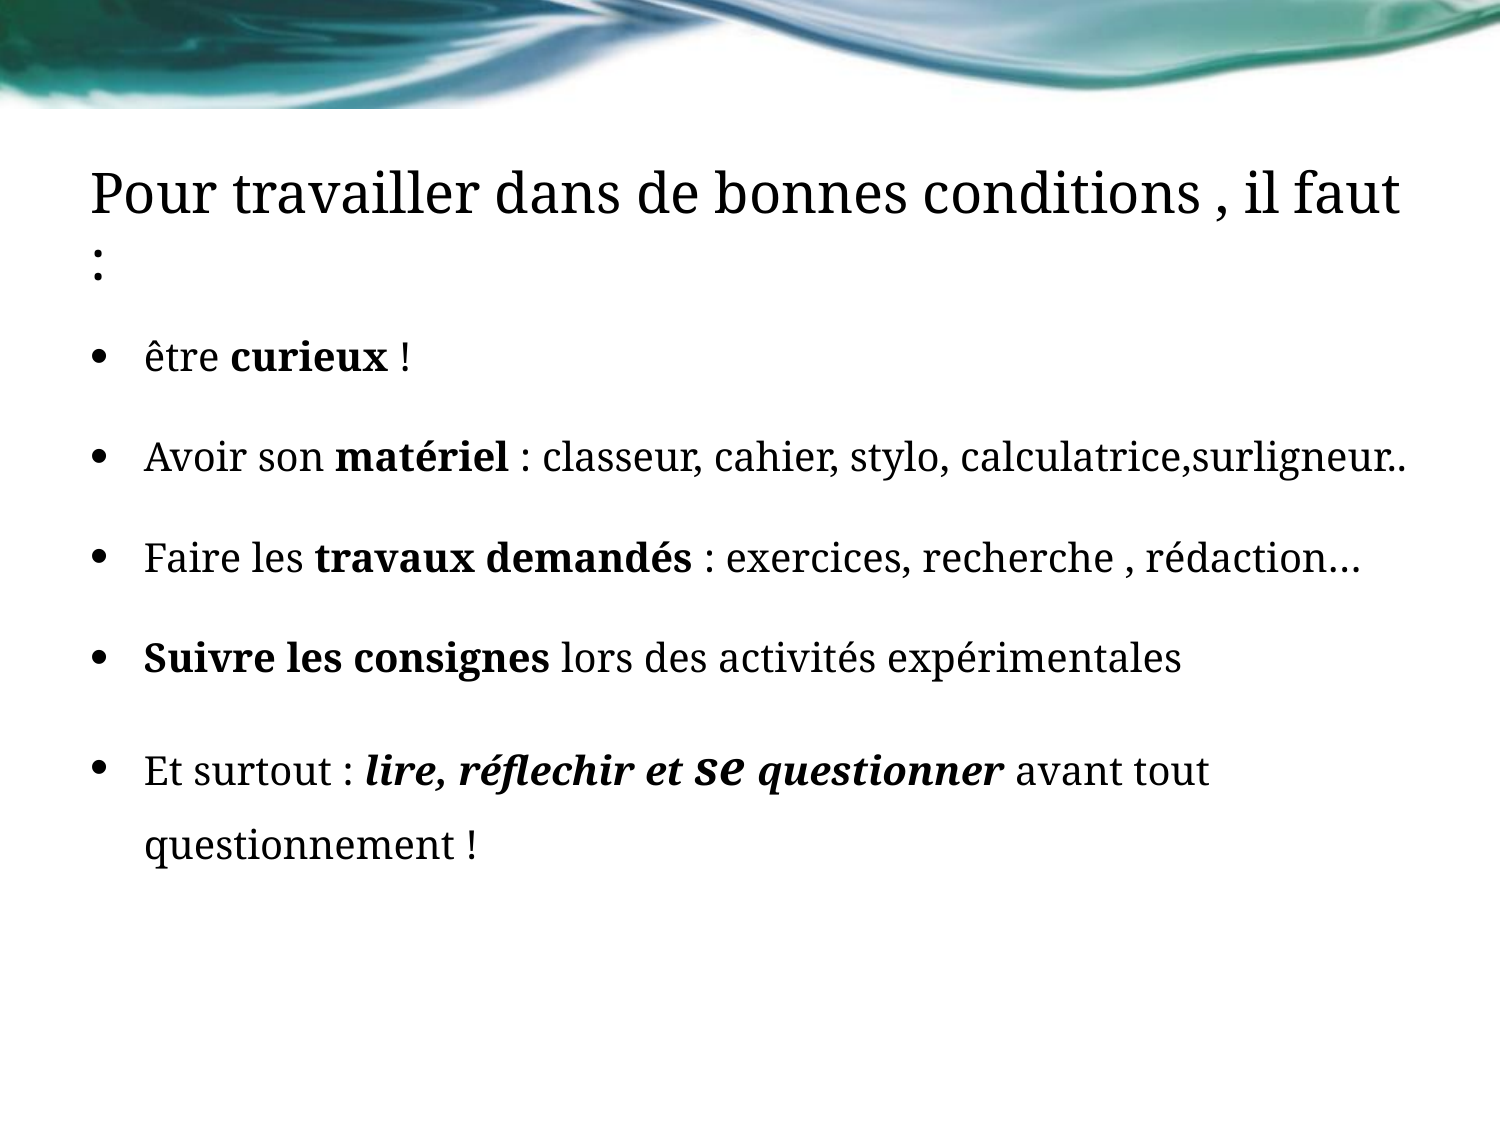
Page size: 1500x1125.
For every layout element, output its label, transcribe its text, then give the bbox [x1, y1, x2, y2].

list être curieux ! Avoir son matériel : classeur, cahier, stylo, calculatrice,surligneur.. Faire les travaux demandés : exercices, recherche , rédaction… Suivre les consignes lors des activités expérimentales Et surtout : lire, réflechir et se questionner avant tout questionnement ! [75, 299, 1425, 1005]
title Pour travailler dans de bonnes conditions , il faut : [75, 149, 1425, 299]
picture [1, 0, 1500, 109]
